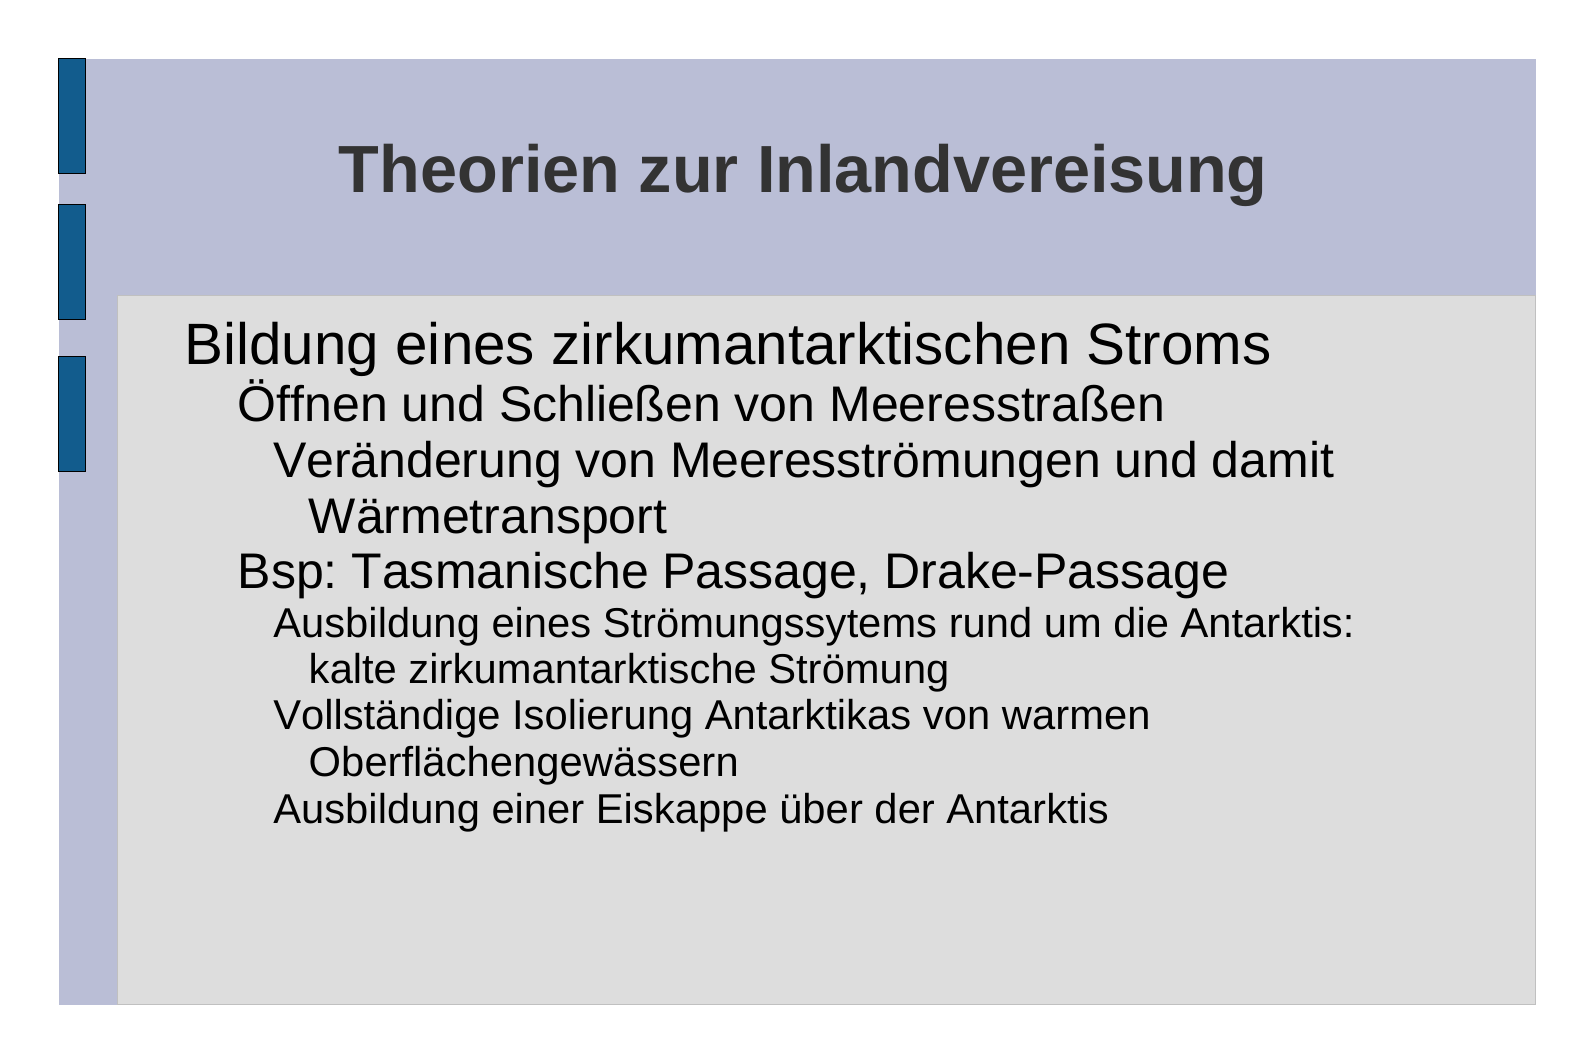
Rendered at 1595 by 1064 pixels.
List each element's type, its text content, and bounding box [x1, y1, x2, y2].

list Bildung eines zirkumantarktischen Stroms Öffnen und Schließen von Meeresstraßen Veränderung von Meeresströmungen und damit Wärmetransport Bsp: Tasmanische Passage, Drake-Passage Ausbildung eines Strömungssytems rund um die Antarktis: kalte zirkumantarktische Strömung Vollständige Isolierung Antarktikas von warmen Oberflächengewässern Ausbildung einer Eiskappe über der Antarktis [167, 311, 1429, 1005]
title Theorien zur Inlandvereisung [167, 106, 1429, 308]
